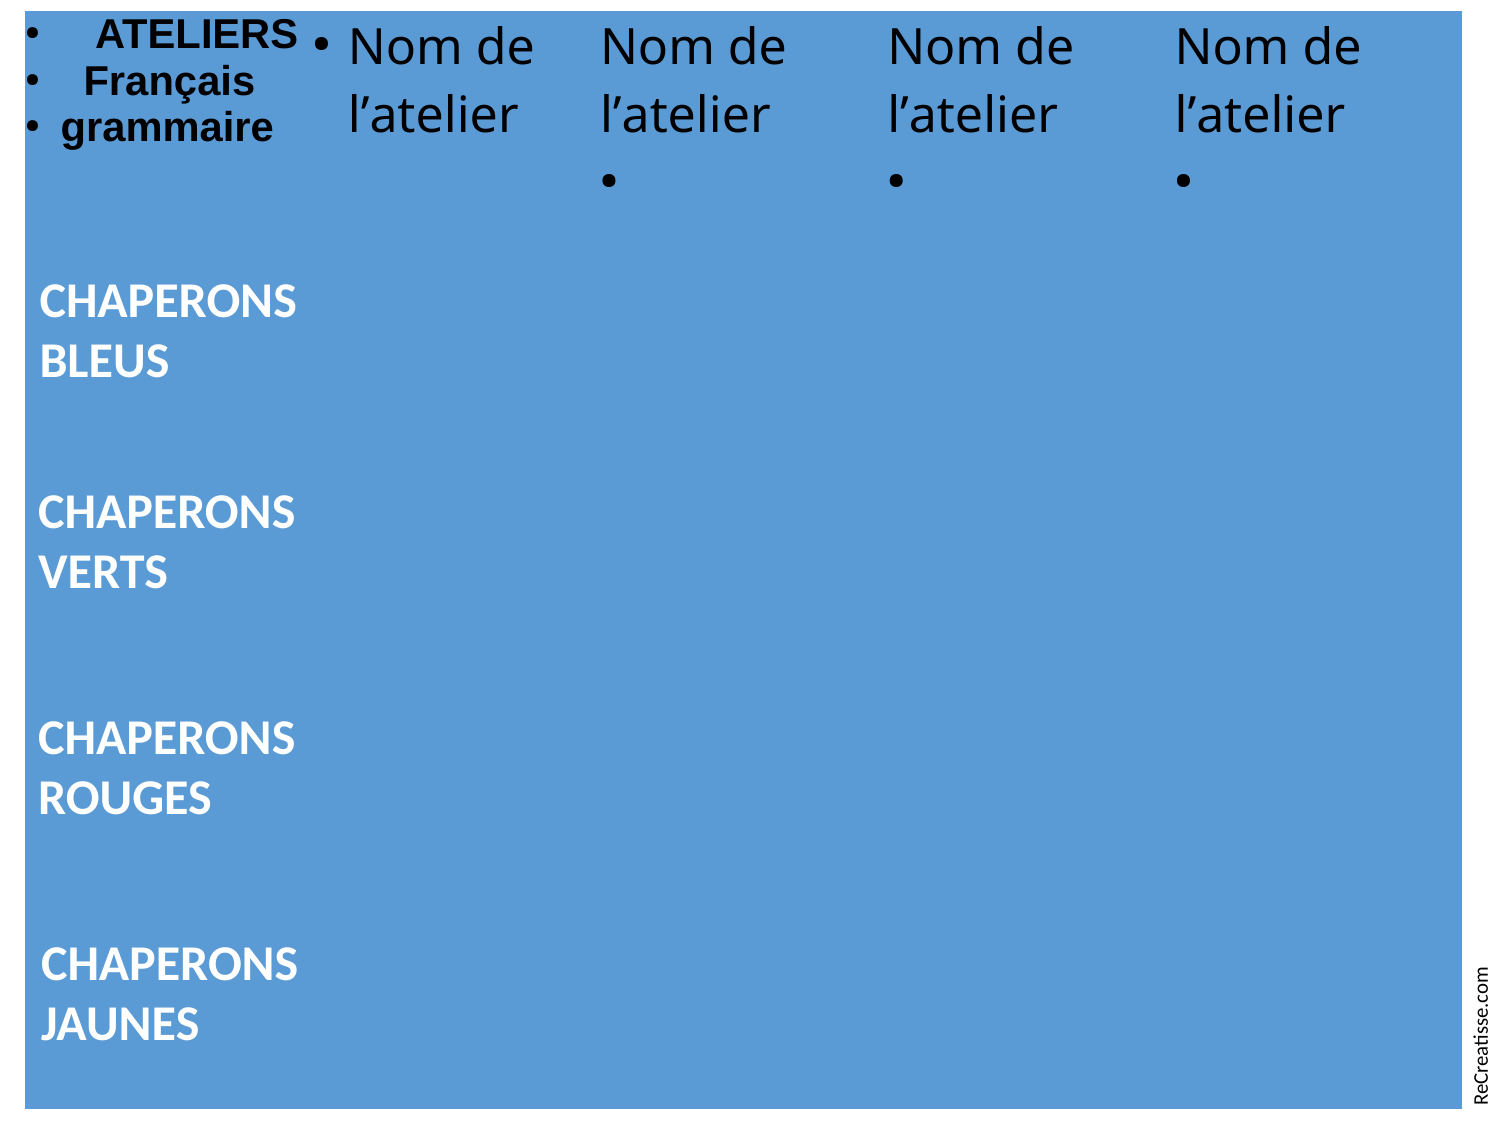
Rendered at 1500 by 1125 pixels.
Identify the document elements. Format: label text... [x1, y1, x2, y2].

table_cell [1175, 450, 1462, 670]
table_cell [313, 889, 600, 923]
table_cell [600, 889, 887, 1109]
table_cell [887, 889, 1175, 1109]
table_cell [887, 450, 1175, 670]
table_cell [313, 231, 600, 260]
table_cell [313, 606, 600, 670]
text_box CHAPERONS ROUGES [23, 697, 773, 832]
table_cell [1175, 670, 1462, 889]
table_cell [313, 832, 600, 889]
table_cell [313, 395, 600, 450]
text_box CHAPERONS BLEUS [25, 260, 775, 395]
table_cell [600, 450, 887, 670]
table_cell [25, 231, 313, 260]
table_cell [25, 606, 313, 670]
text_box CHAPERONS JAUNES [26, 923, 776, 1058]
table_cell [313, 1058, 600, 1109]
table_cell [25, 450, 313, 471]
table_header Nom de l’atelier [1175, 11, 1462, 231]
table_cell [1175, 231, 1462, 450]
table_header Nom de l’atelier [313, 11, 600, 231]
table_header Nom de l’atelier [600, 11, 887, 231]
table_cell [887, 670, 1175, 889]
table_cell [887, 231, 1175, 450]
table_header Nom de l’atelier [887, 11, 1175, 231]
table_cell [25, 670, 313, 697]
table_cell [25, 889, 313, 1109]
text_box CHAPERONS VERTS [23, 471, 773, 606]
table_cell [600, 231, 887, 450]
table_cell [600, 670, 887, 889]
table_cell [313, 670, 600, 697]
table_cell [25, 832, 313, 889]
table_cell [25, 395, 313, 450]
table_cell [313, 450, 600, 471]
text_box ReCreatisse.com [1460, 952, 1500, 1120]
table_header ATELIERS Français grammaire [25, 11, 313, 231]
table_cell [1175, 889, 1462, 1109]
